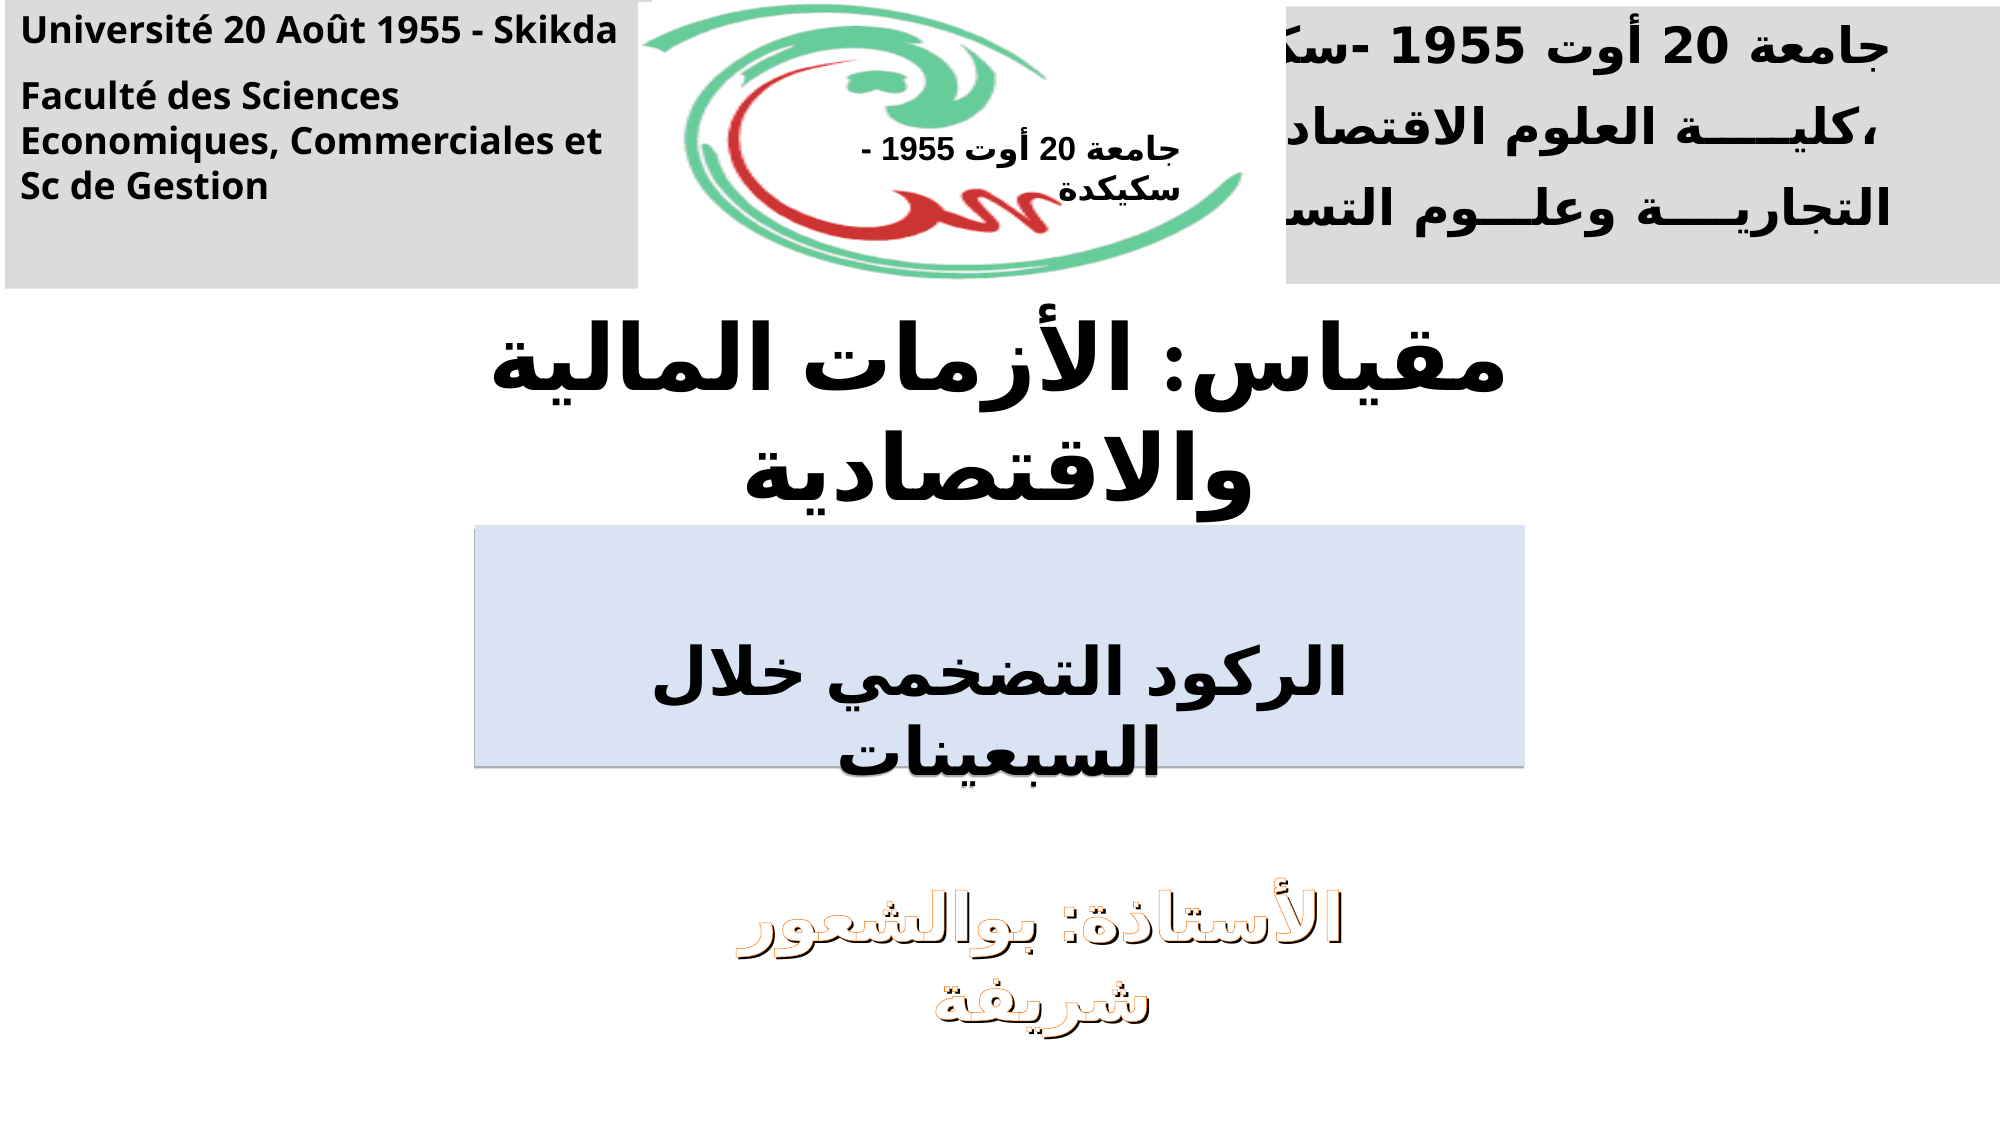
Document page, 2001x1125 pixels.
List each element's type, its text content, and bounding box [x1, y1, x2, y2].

text_box مقياس: الأزمات المالية والاقتصادية [362, 287, 1638, 530]
picture [638, 2, 1286, 287]
text_box Université 20 Août 1955 - Skikda Faculté des Sciences Economiques, Commerciales et Sc de Gestion [5, 0, 652, 289]
text_box الركود التضخمي خلال السبعينات [474, 525, 1525, 767]
text_box جامعة 20 أوت 1955 -سكيكدة كليـــــة العلوم الاقتصاديـــــــــة، التجاريــــة وعلـــوم التسييــــــر [1286, 6, 2000, 284]
text_box الأستاذة: بوالشعور شريفة [657, 866, 1426, 970]
text_box جامعة 20 أوت 1955 - سكيكدة [712, 127, 1250, 170]
